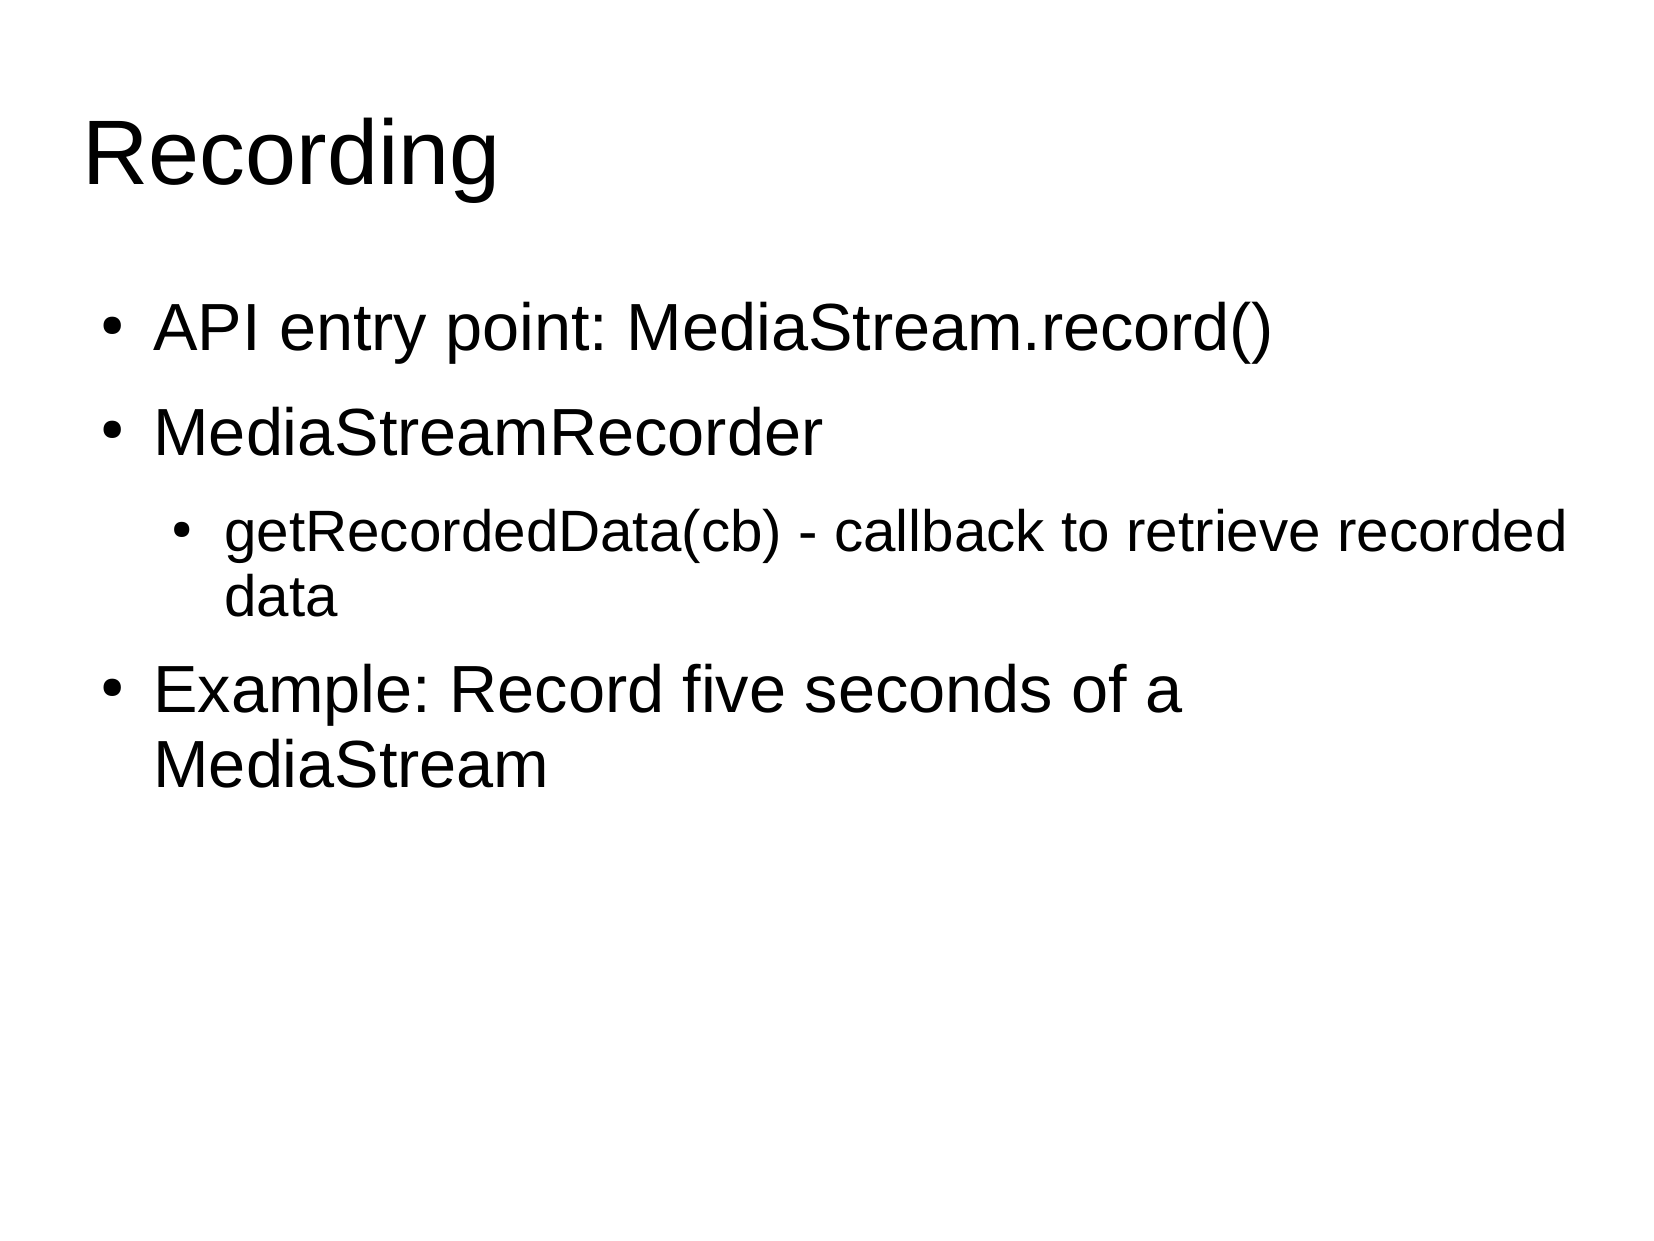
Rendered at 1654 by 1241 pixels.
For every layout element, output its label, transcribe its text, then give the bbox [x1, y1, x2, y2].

list API entry point: MediaStream.record() MediaStreamRecorder getRecordedData(cb) - callback to retrieve recorded data Example: Record five seconds of a MediaStream [82, 290, 1571, 1109]
title Recording [82, 49, 1571, 257]
